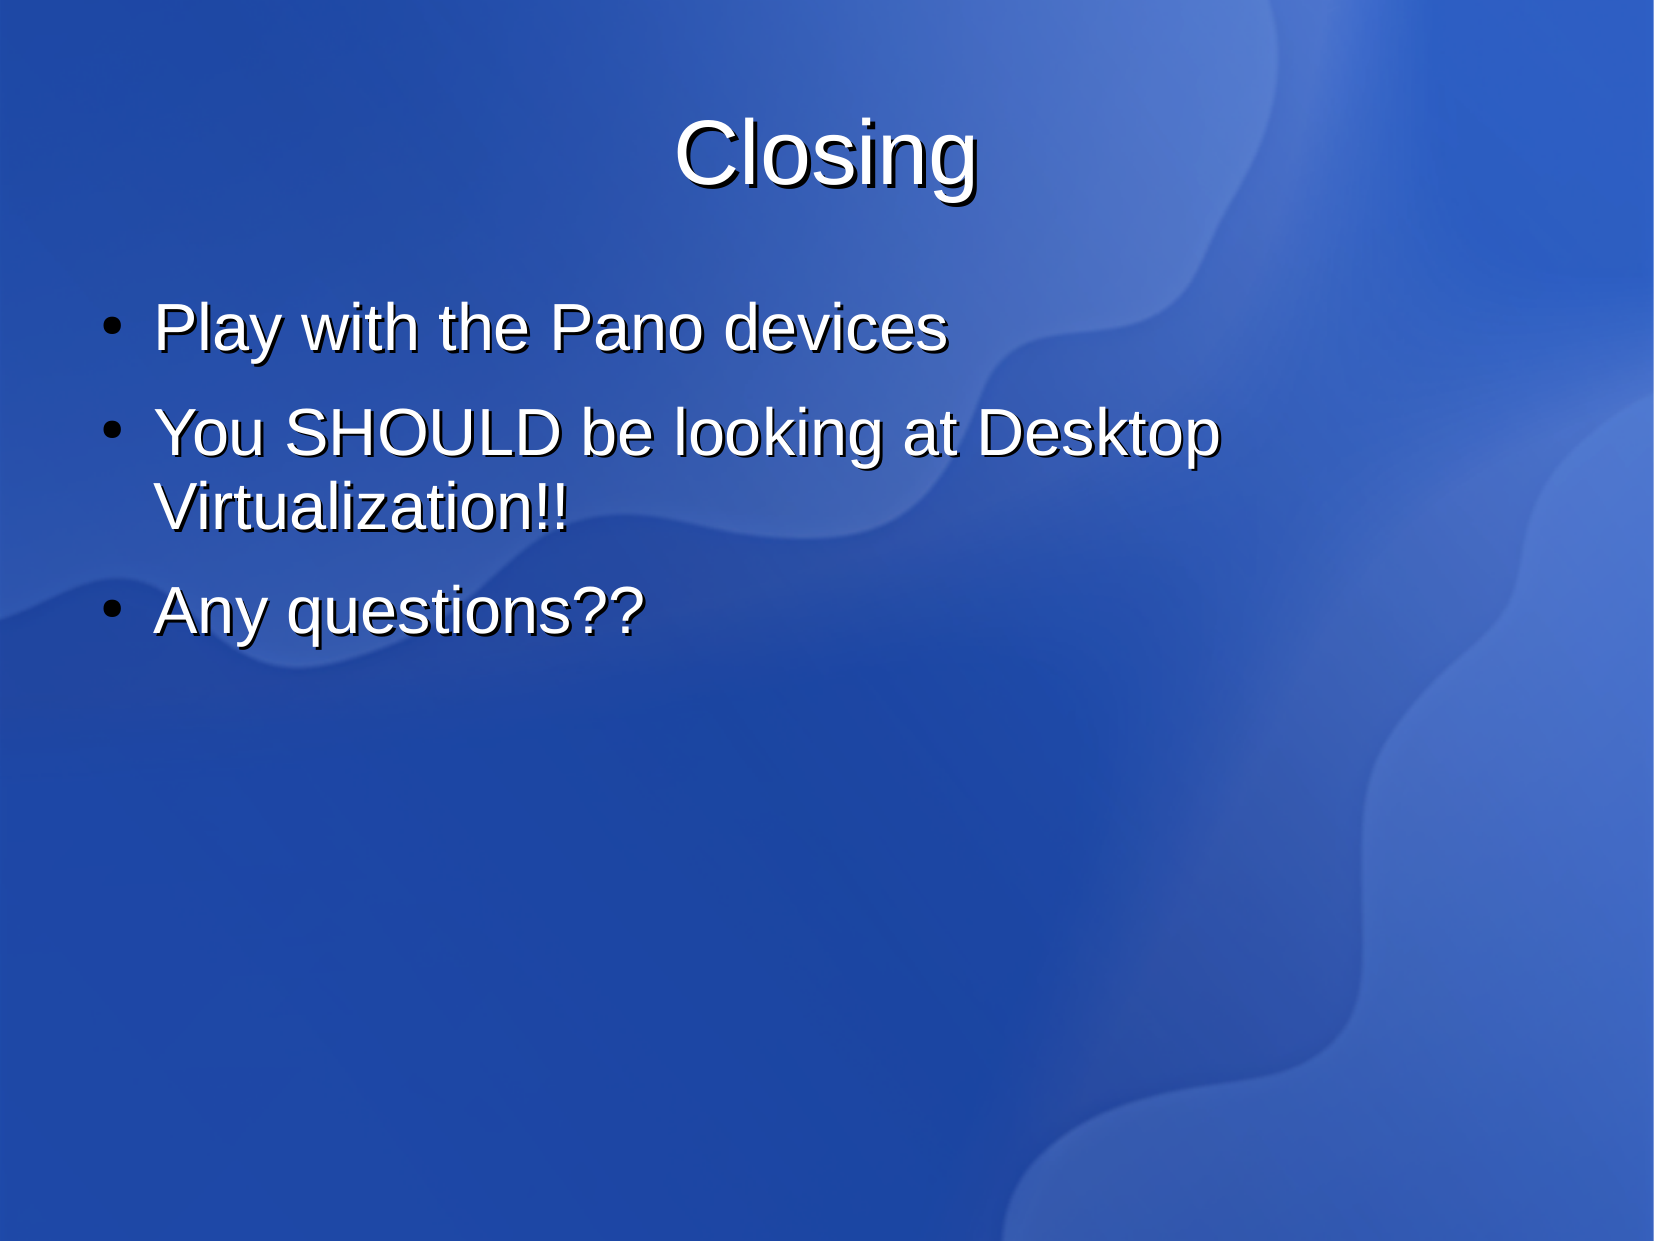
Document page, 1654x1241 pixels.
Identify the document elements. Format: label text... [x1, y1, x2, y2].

list Play with the Pano devices You SHOULD be looking at Desktop Virtualization!! Any questions?? [82, 290, 1571, 1094]
title Closing [82, 56, 1571, 250]
picture [0, 0, 1654, 1241]
